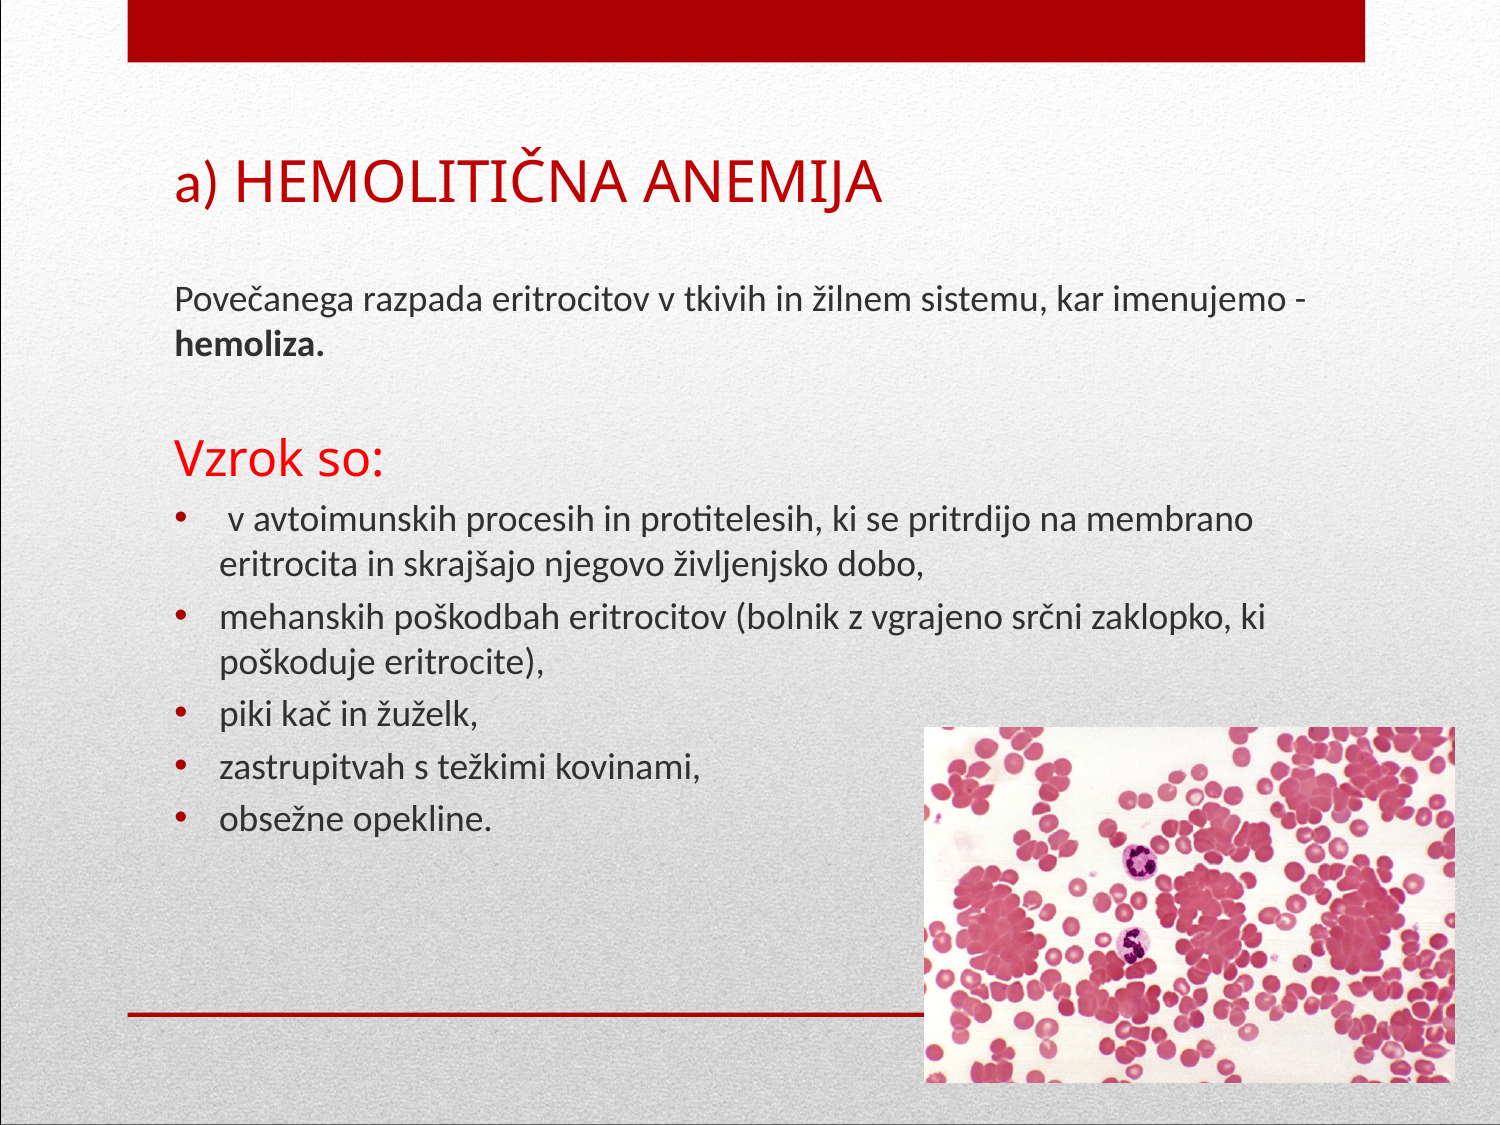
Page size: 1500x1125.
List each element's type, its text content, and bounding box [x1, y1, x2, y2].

picture [0, 0, 1500, 1125]
list a) HEMOLITIČNA ANEMIJA Povečanega razpada eritrocitov v tkivih in žilnem sistemu, kar imenujemo - hemoliza. Vzrok so: v avtoimunskih procesih in protitelesih, ki se pritrdijo na membrano eritrocita in skrajšajo njegovo življenjsko dobo, mehanskih poškodbah eritrocitov (bolnik z vgrajeno srčni zaklopko, ki poškoduje eritrocite), piki kač in žuželk, zastrupitvah s težkimi kovinami, obsežne opekline. [159, 208, 1397, 846]
